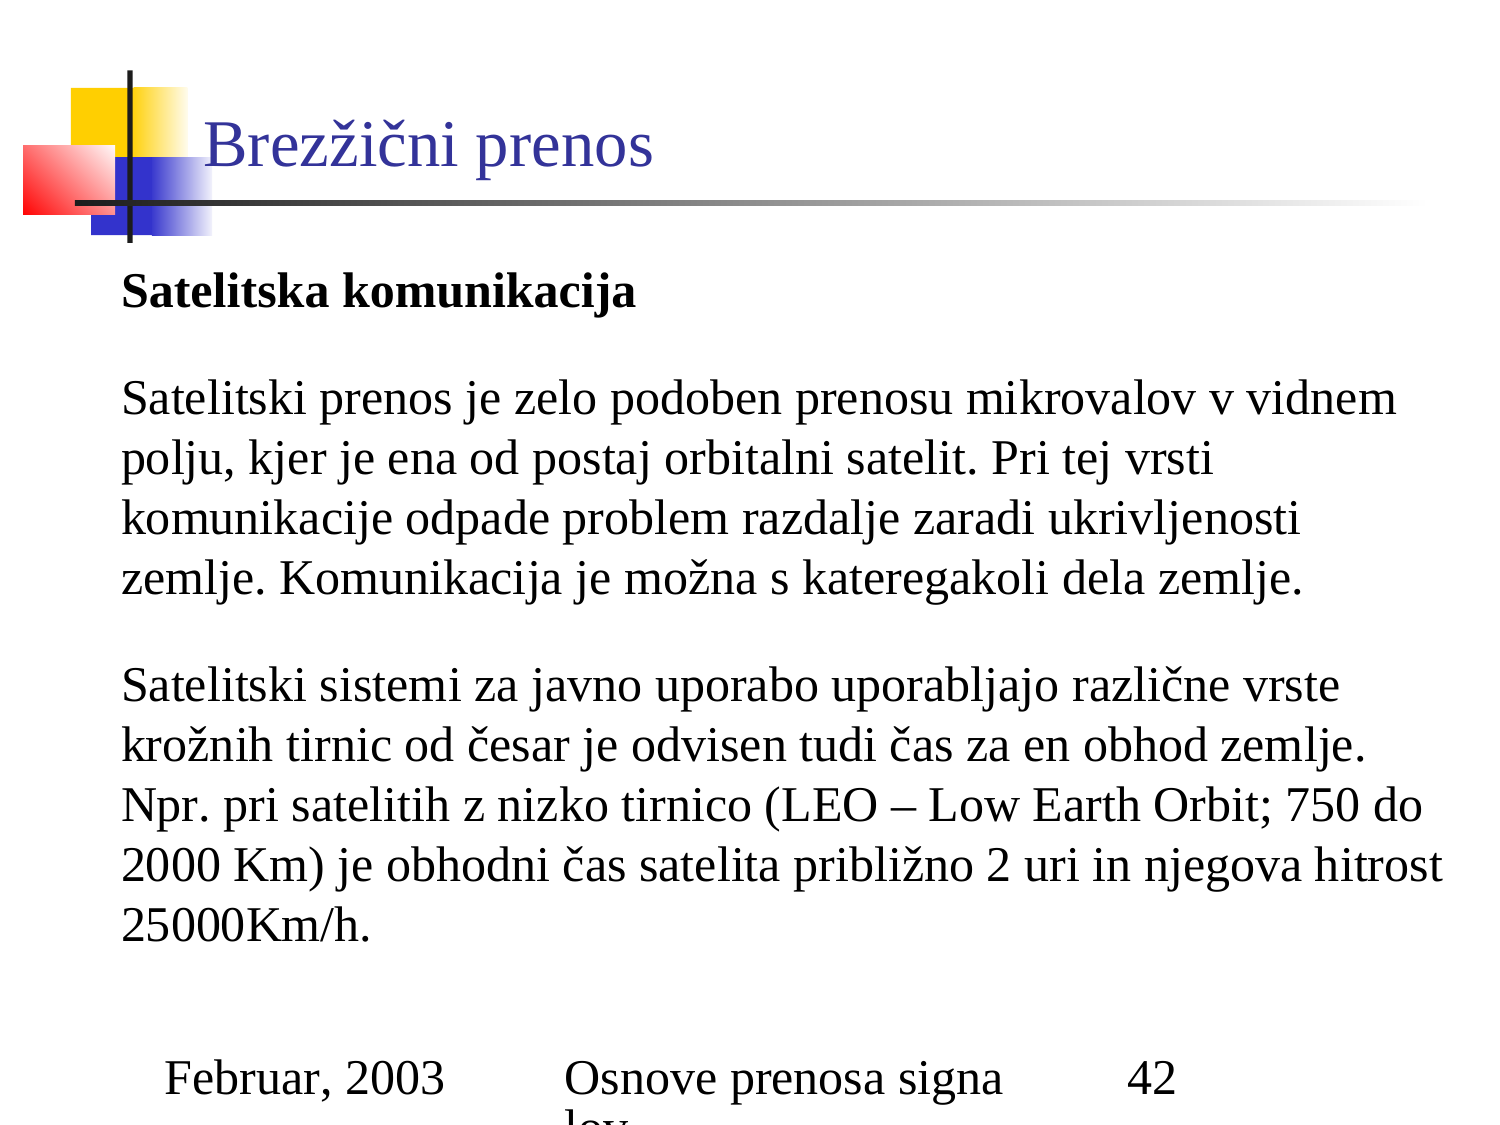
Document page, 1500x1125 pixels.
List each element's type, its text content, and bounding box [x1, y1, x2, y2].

title Brezžični prenos [188, 92, 1468, 188]
list Satelitska komunikacija Satelitski prenos je zelo podoben prenosu mikrovalov v vidnem polju, kjer je ena od postaj orbitalni satelit. Pri tej vrsti komunikacije odpade problem razdalje zaradi ukrivljenosti zemlje. Komunikacija je možna s kateregakoli dela zemlje. Satelitski sistemi za javno uporabo uporabljajo različne vrste krožnih tirnic od česar je odvisen tudi čas za en obhod zemlje. Npr. pri satelitih z nizko tirnico (LEO – Low Earth Orbit; 750 do 2000 Km) je obhodni čas satelita približno 2 uri in njegova hitrost 25000Km/h. [50, 249, 1469, 1007]
